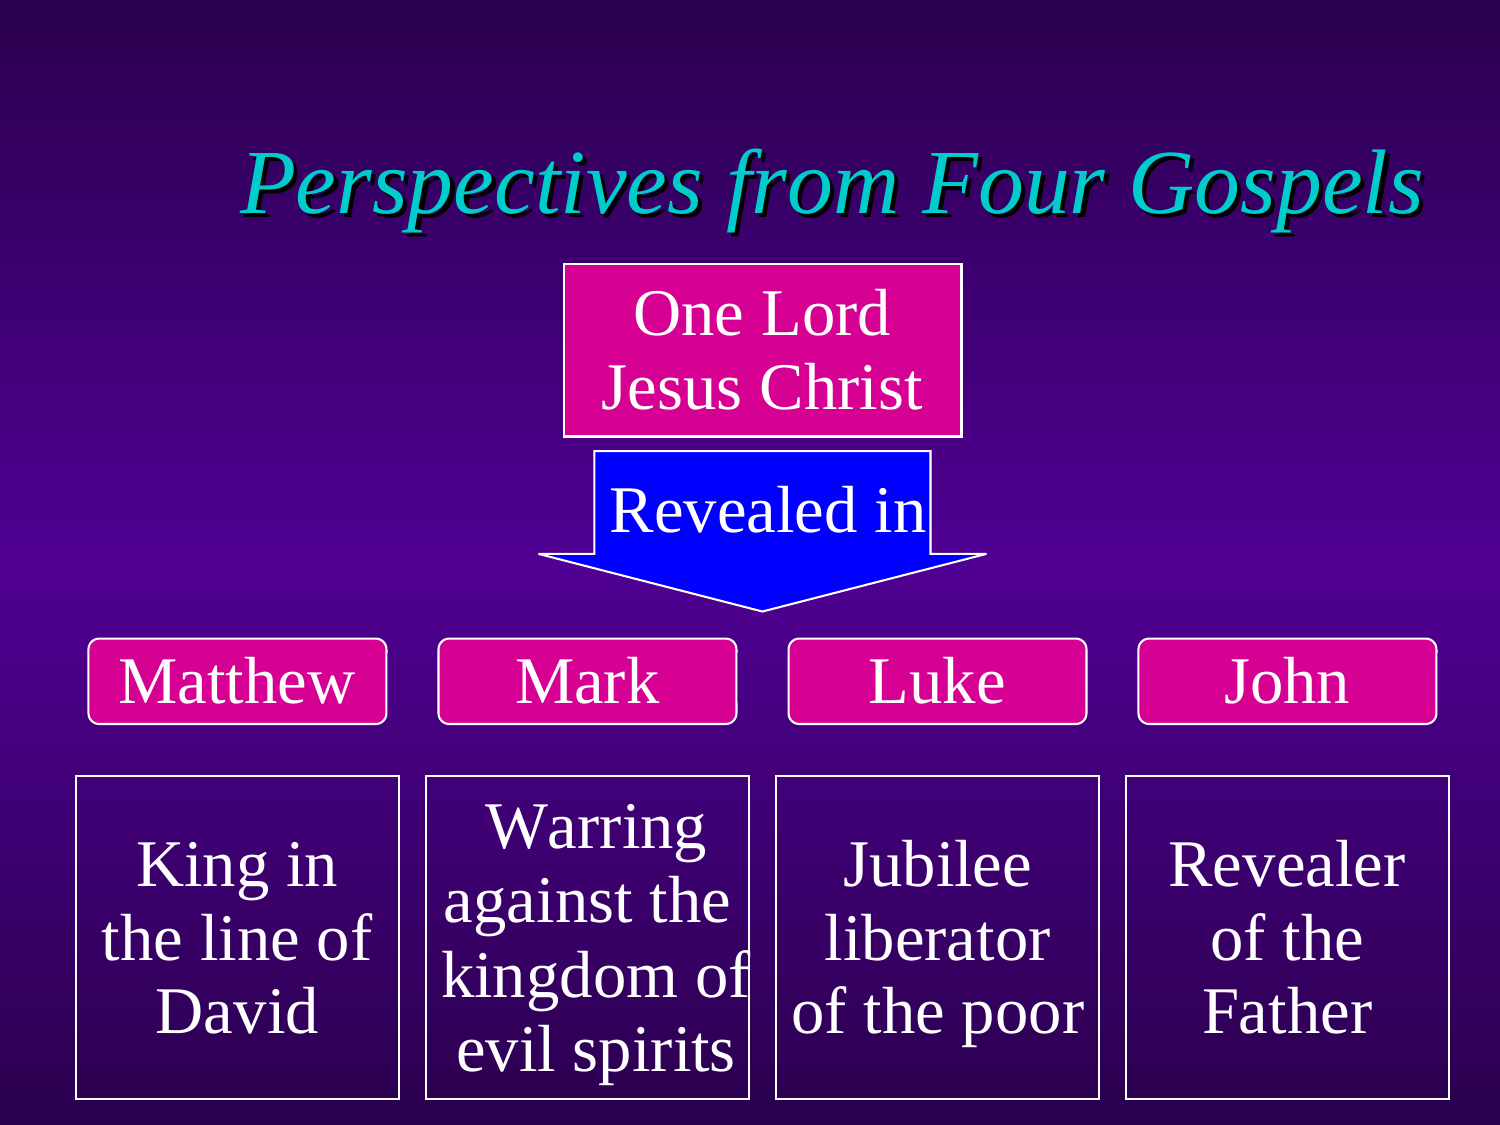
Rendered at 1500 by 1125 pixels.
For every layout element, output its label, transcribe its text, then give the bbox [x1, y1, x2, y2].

text_box Warring against the kingdom of evil spirits [426, 776, 749, 1099]
text_box Matthew [88, 638, 387, 725]
text_box Revealed in [538, 451, 987, 612]
text_box One Lord Jesus Christ [563, 263, 962, 437]
text_box Revealer of the Father [1126, 776, 1449, 1099]
text_box Jubilee liberator of the poor [776, 776, 1099, 1099]
text_box John [1138, 638, 1437, 725]
text_box Luke [788, 638, 1087, 725]
text_box King in the line of David [76, 776, 399, 1099]
text_box Mark [438, 638, 737, 725]
title Perspectives from Four Gospels [224, 78, 1450, 288]
